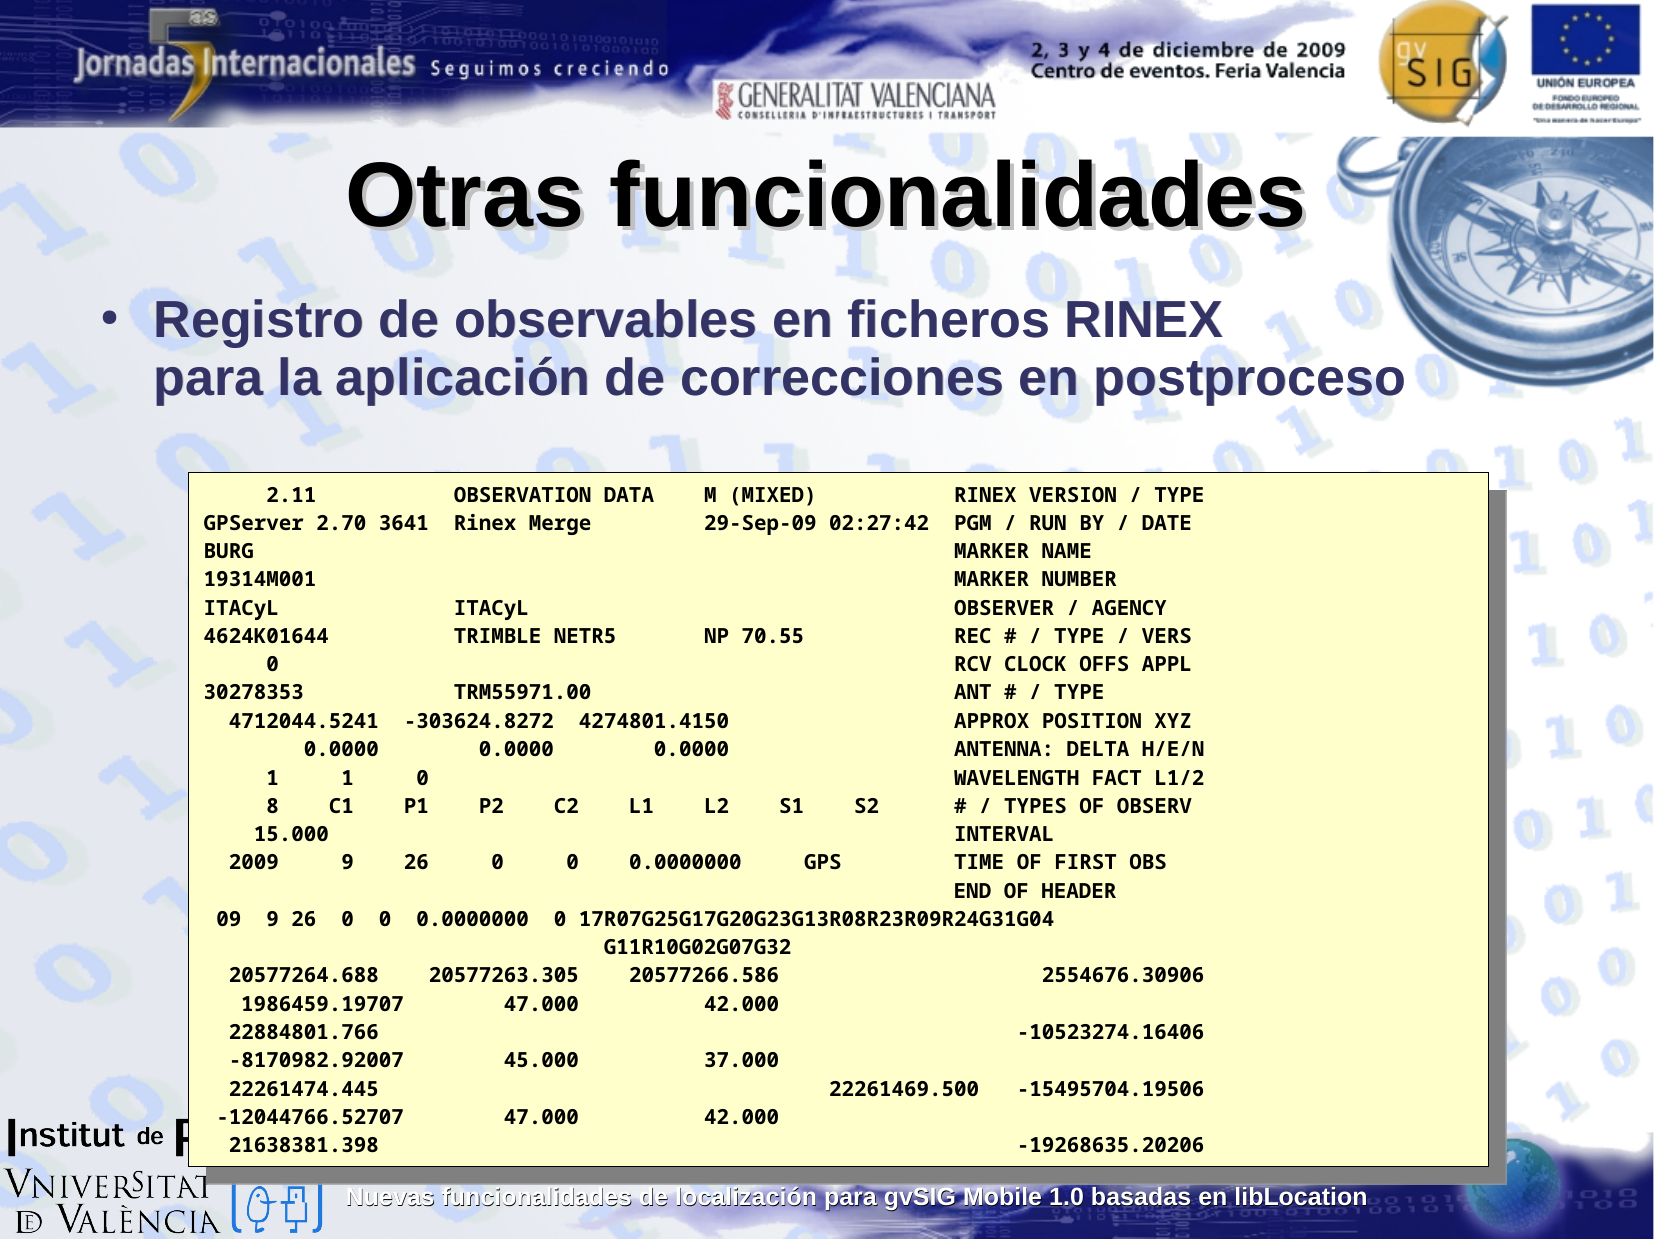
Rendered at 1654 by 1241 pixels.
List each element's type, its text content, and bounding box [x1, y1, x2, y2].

title Otras funcionalidades [82, 90, 1571, 290]
list Registro de observables en ficheros RINEX para la aplicación de correcciones en postproceso [82, 290, 1571, 1109]
picture [0, 0, 1654, 1239]
text_box 2.11 OBSERVATION DATA M (MIXED) RINEX VERSION / TYPE GPServer 2.70 3641 Rinex Merge 29-Sep-09 02:27:42 PGM / RUN BY / DATE BURG MARKER NAME 19314M001 MARKER NUMBER ITACyL ITACyL OBSERVER / AGENCY 4624K01644 TRIMBLE NETR5 NP 70.55 REC # / TYPE / VERS 0 RCV CLOCK OFFS APPL 30278353 TRM55971.00 ANT # / TYPE 4712044.5241 -303624.8272 4274801.4150 APPROX POSITION XYZ 0.0000 0.0000 0.0000 ANTENNA: DELTA H/E/N 1 1 0 WAVELENGTH FACT L1/2 8 C1 P1 P2 C2 L1 L2 S1 S2 # / TYPES OF OBSERV 15.000 INTERVAL 2009 9 26 0 0 0.0000000 GPS TIME OF FIRST OBS END OF HEADER 09 9 26 0 0 0.0000000 0 17R07G25G17G20G23G13R08R23R09R24G31G04 G11R10G02G07G32 20577264.688 20577263.305 20577266.586 2554676.30906 1986459.19707 47.000 42.000 22884801.766 -10523274.16406 -8170982.92007 45.000 37.000 22261474.445 22261469.500 -15495704.19506 -12044766.52707 47.000 42.000 21638381.398 -19268635.20206 [188, 472, 1489, 1070]
